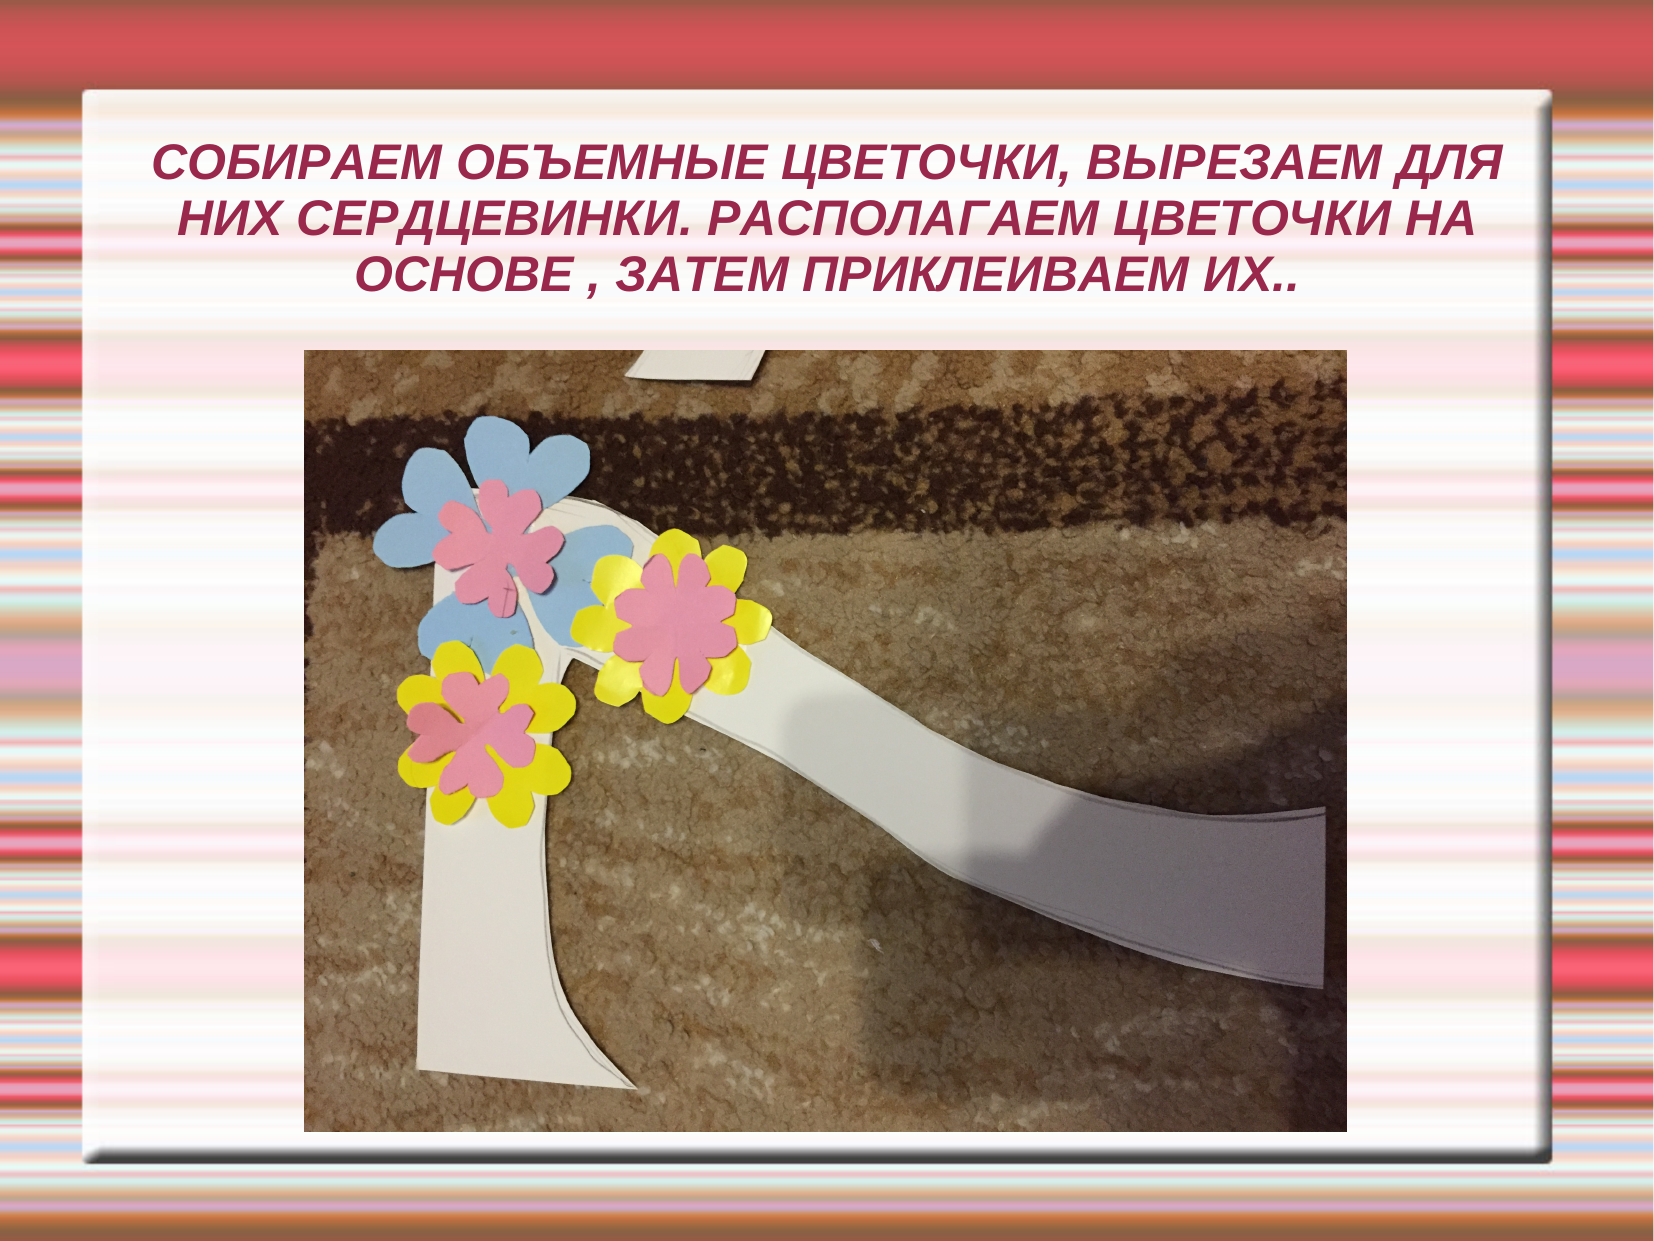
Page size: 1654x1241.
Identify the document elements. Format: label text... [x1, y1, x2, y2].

title СОБИРАЕМ ОБЪЕМНЫЕ ЦВЕТОЧКИ, ВЫРЕЗАЕМ ДЛЯ НИХ СЕРДЦЕВИНКИ. РАСПОЛАГАЕМ ЦВЕТОЧКИ НА ОСНОВЕ , ЗАТЕМ ПРИКЛЕИВАЕМ ИХ.. [121, 114, 1534, 322]
picture [0, 0, 1654, 1241]
